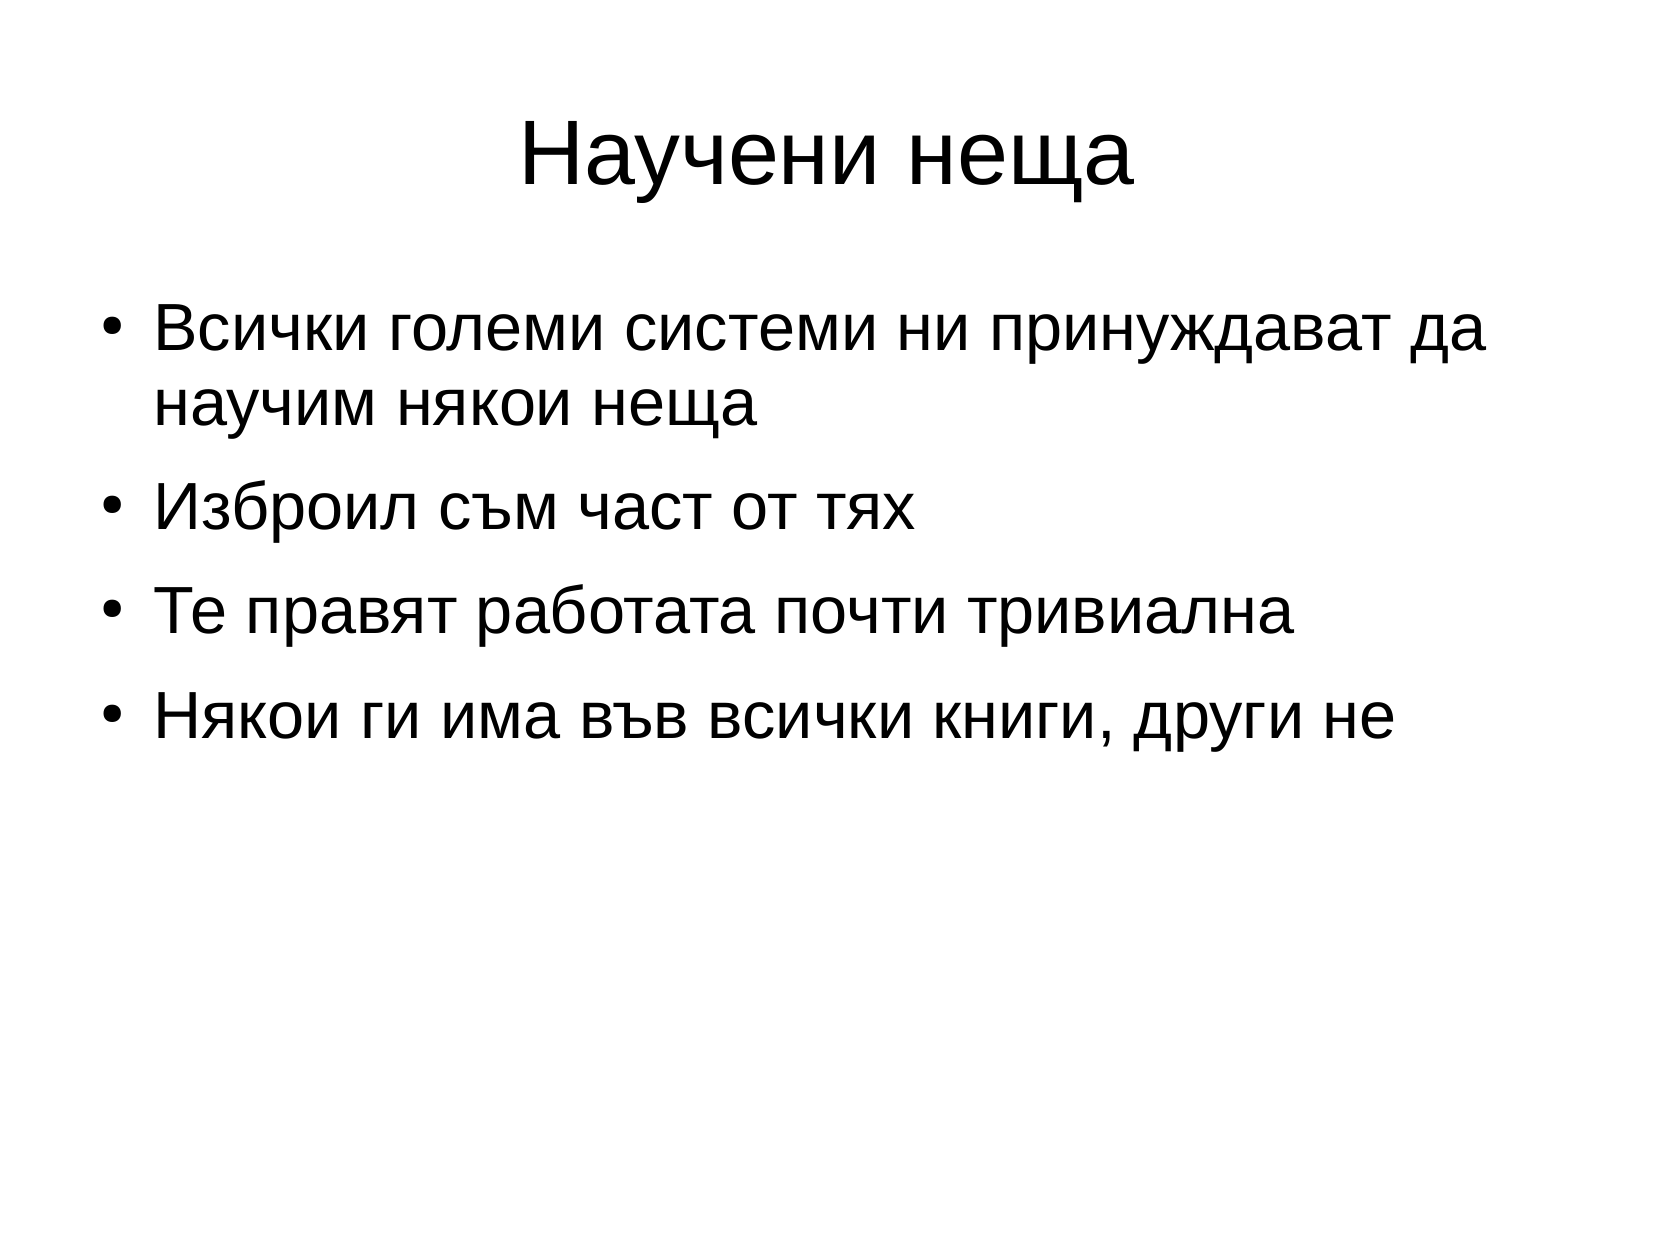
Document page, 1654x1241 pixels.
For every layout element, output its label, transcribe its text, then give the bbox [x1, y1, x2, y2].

list Всички големи системи ни принуждават да научим някои неща Изброил съм част от тях Те правят работата почти тривиална Някои ги има във всички книги, други не [82, 290, 1538, 1010]
title Научени неща [82, 49, 1571, 257]
